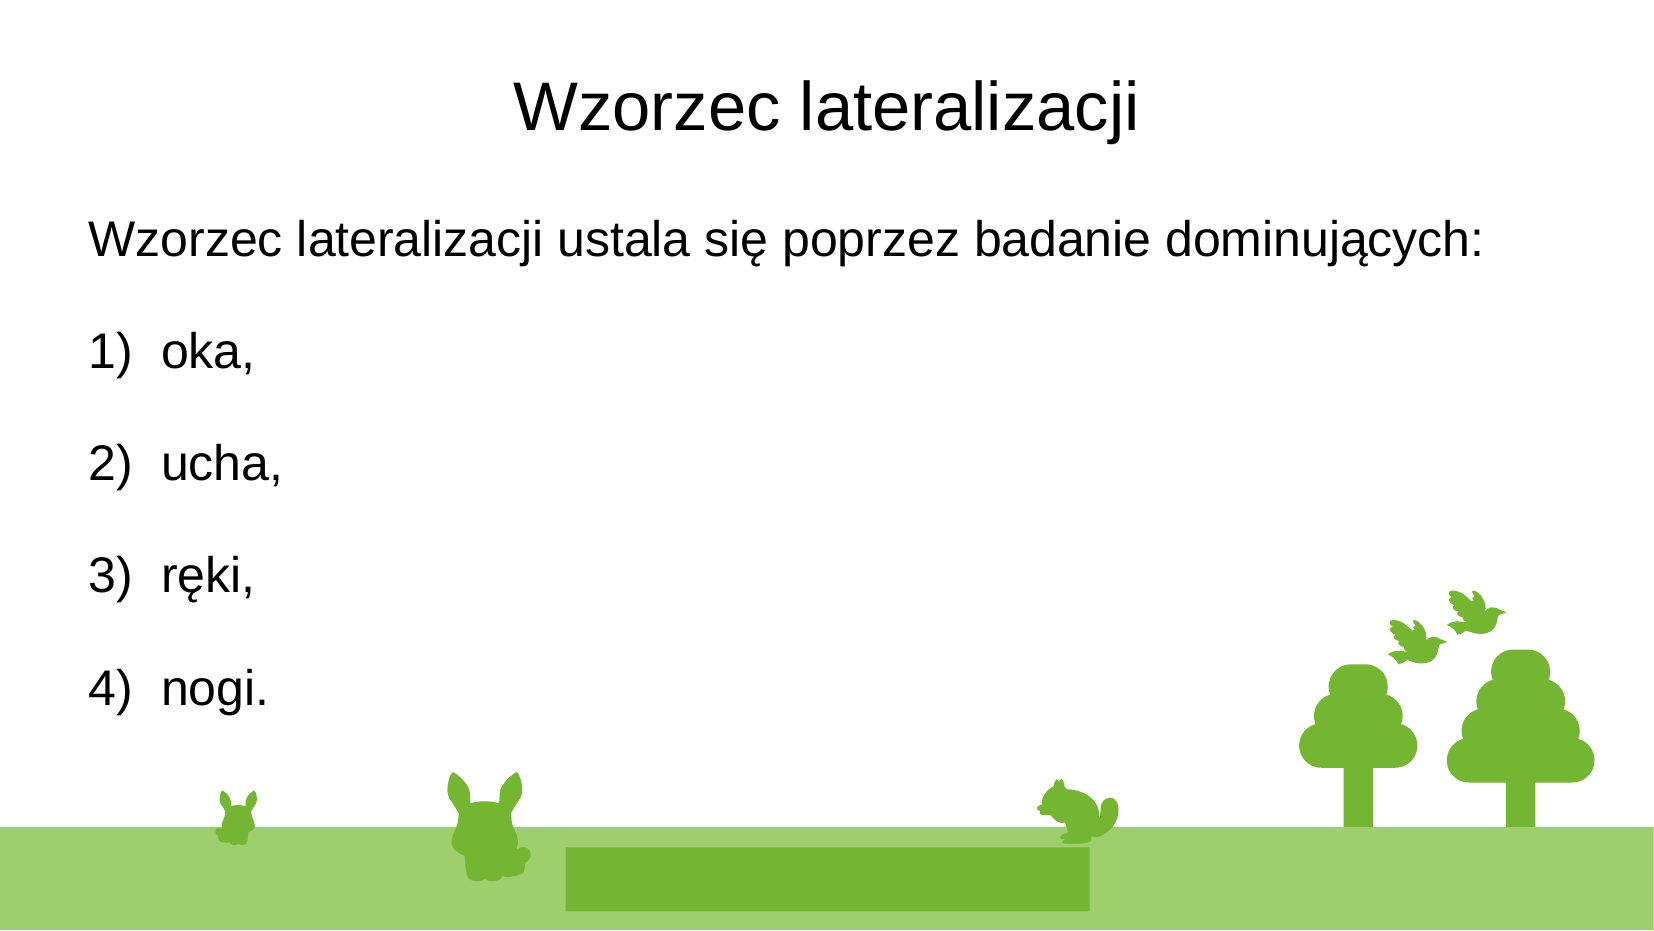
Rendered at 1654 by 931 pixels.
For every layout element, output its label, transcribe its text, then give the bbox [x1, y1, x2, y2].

text_box [565, 847, 1090, 912]
list Wzorzec lateralizacji ustala się poprzez badanie dominujących: oka, ucha, ręki, nogi. [88, 206, 1565, 768]
title Wzorzec lateralizacji [88, 29, 1565, 178]
